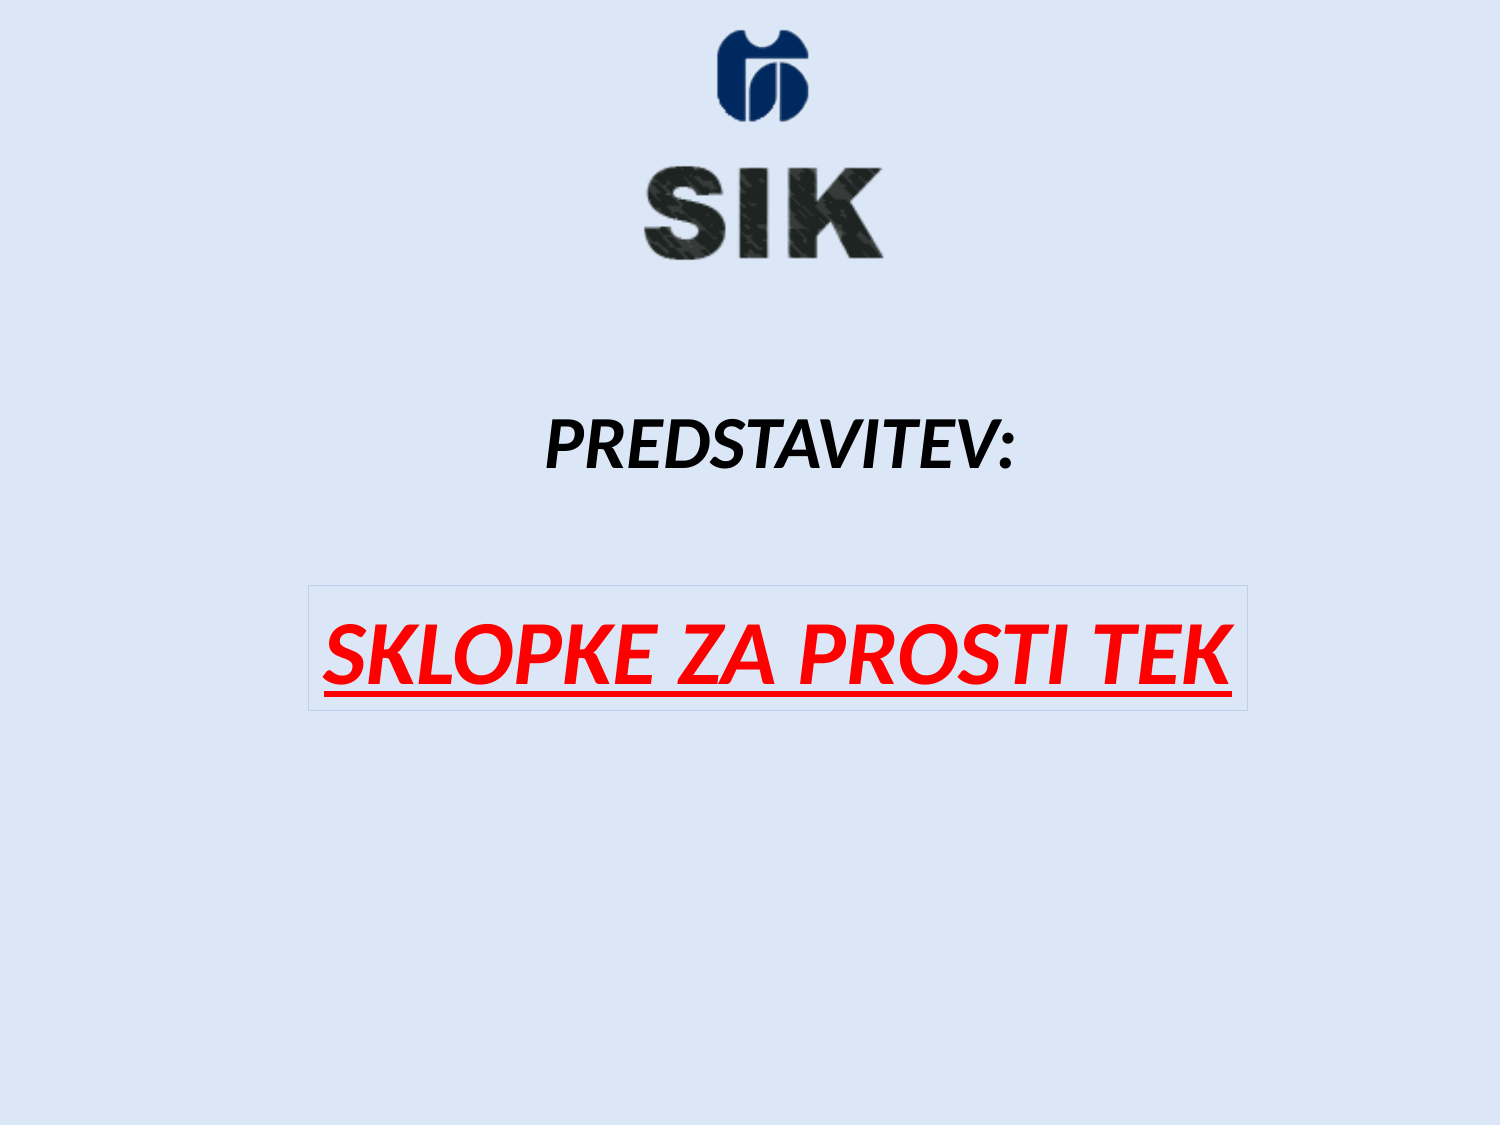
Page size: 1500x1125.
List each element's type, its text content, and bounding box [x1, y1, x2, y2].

text_box SKLOPKE ZA PROSTI TEK [308, 585, 1248, 711]
text_box PREDSTAVITEV: [530, 386, 1033, 492]
picture [609, 0, 922, 313]
